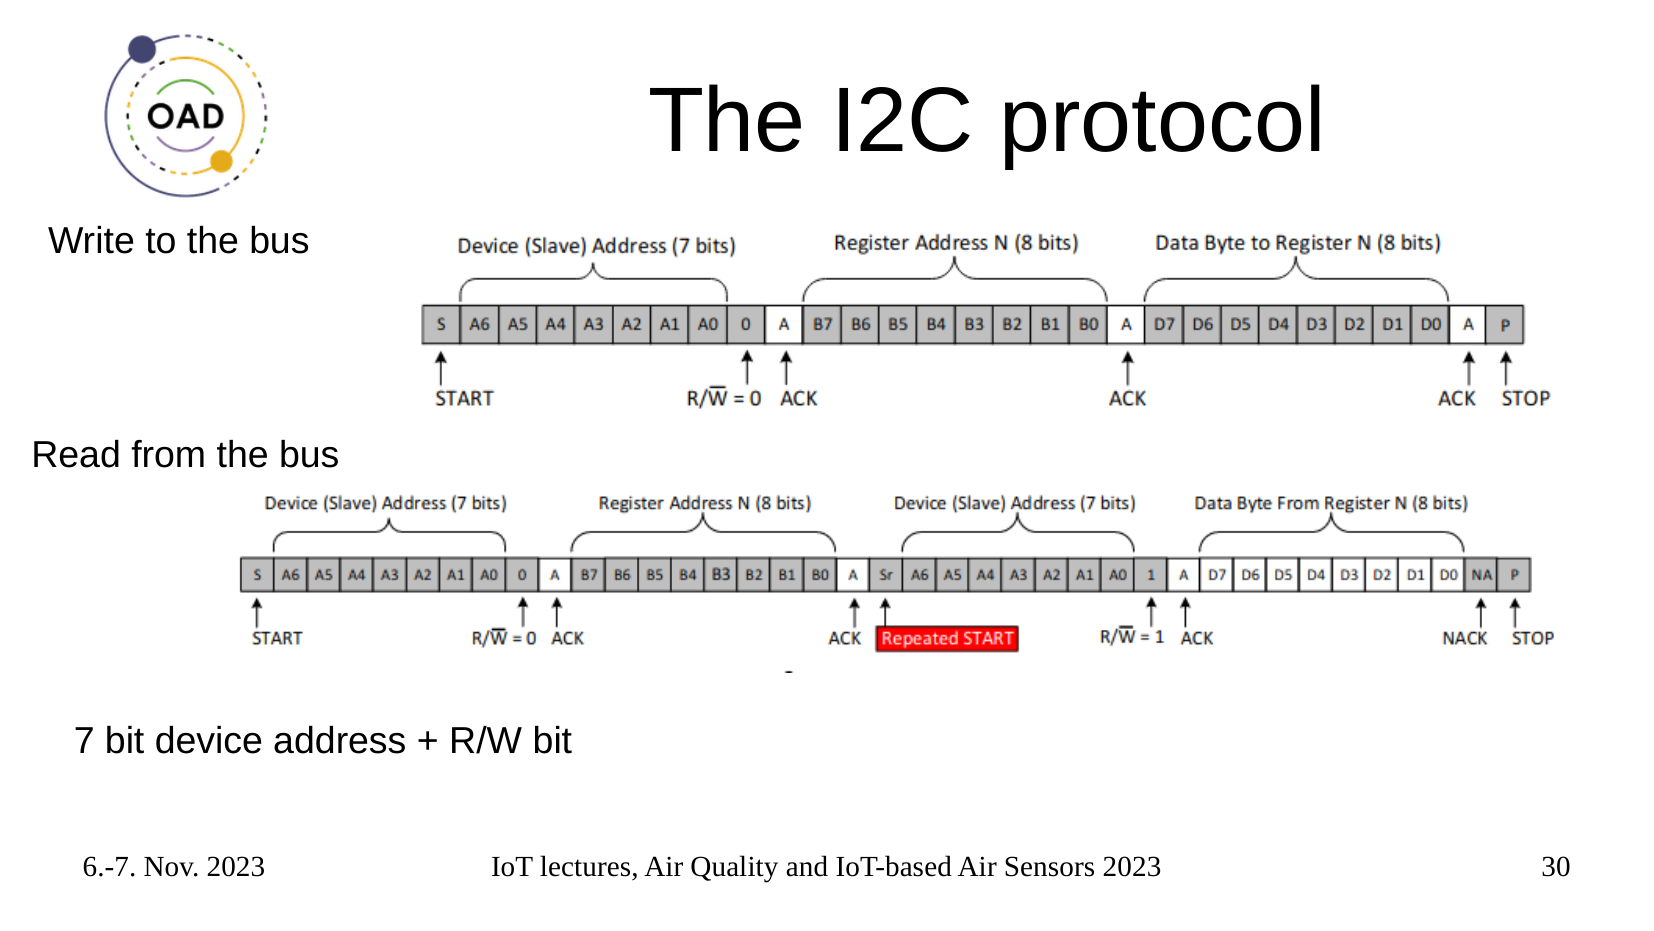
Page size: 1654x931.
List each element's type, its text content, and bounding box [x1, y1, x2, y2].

text_box 7 bit device address + R/W bit [58, 708, 588, 766]
title The I2C protocol [403, 37, 1571, 193]
picture [64, 20, 1610, 423]
text_box Write to the bus [33, 208, 325, 266]
picture [206, 478, 1593, 673]
text_box Read from the bus [16, 422, 355, 479]
